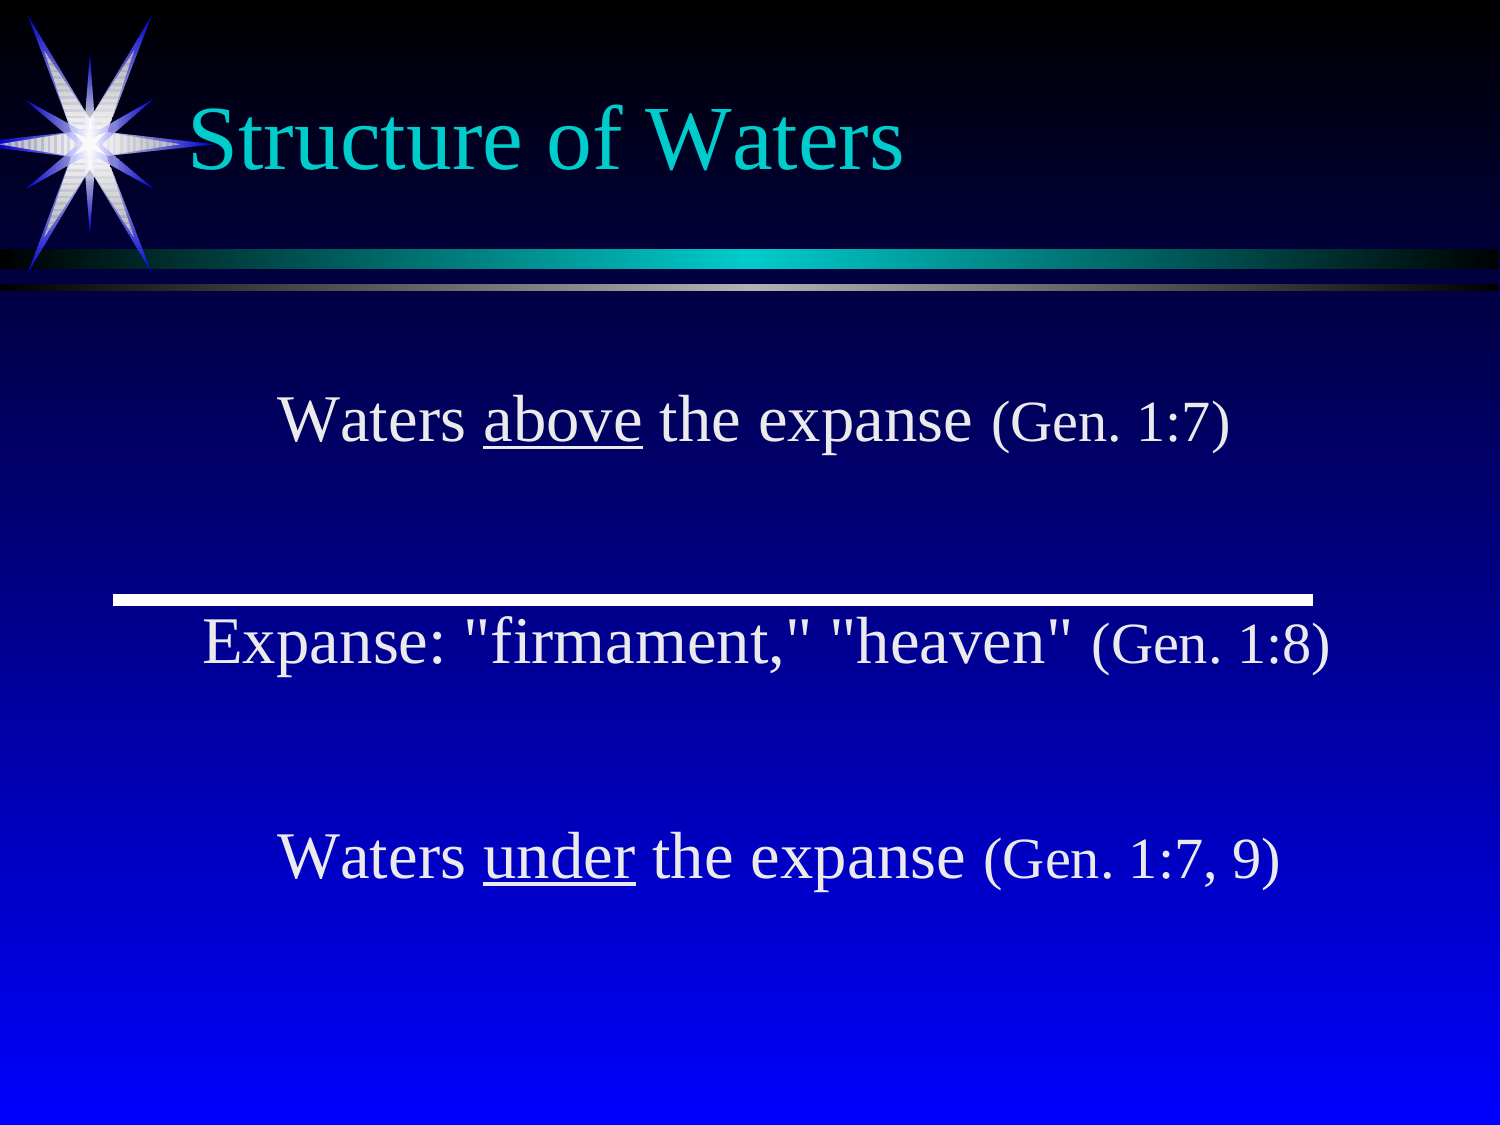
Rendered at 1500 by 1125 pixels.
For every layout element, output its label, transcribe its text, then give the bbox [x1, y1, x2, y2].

text_box Expanse: "firmament," "heaven" (Gen. 1:8) [187, 596, 1463, 686]
text_box Waters under the expanse (Gen. 1:7, 9) [262, 811, 1313, 901]
title Structure of Waters [187, 52, 1463, 225]
text_box Waters above the expanse (Gen. 1:7) [262, 375, 1351, 464]
